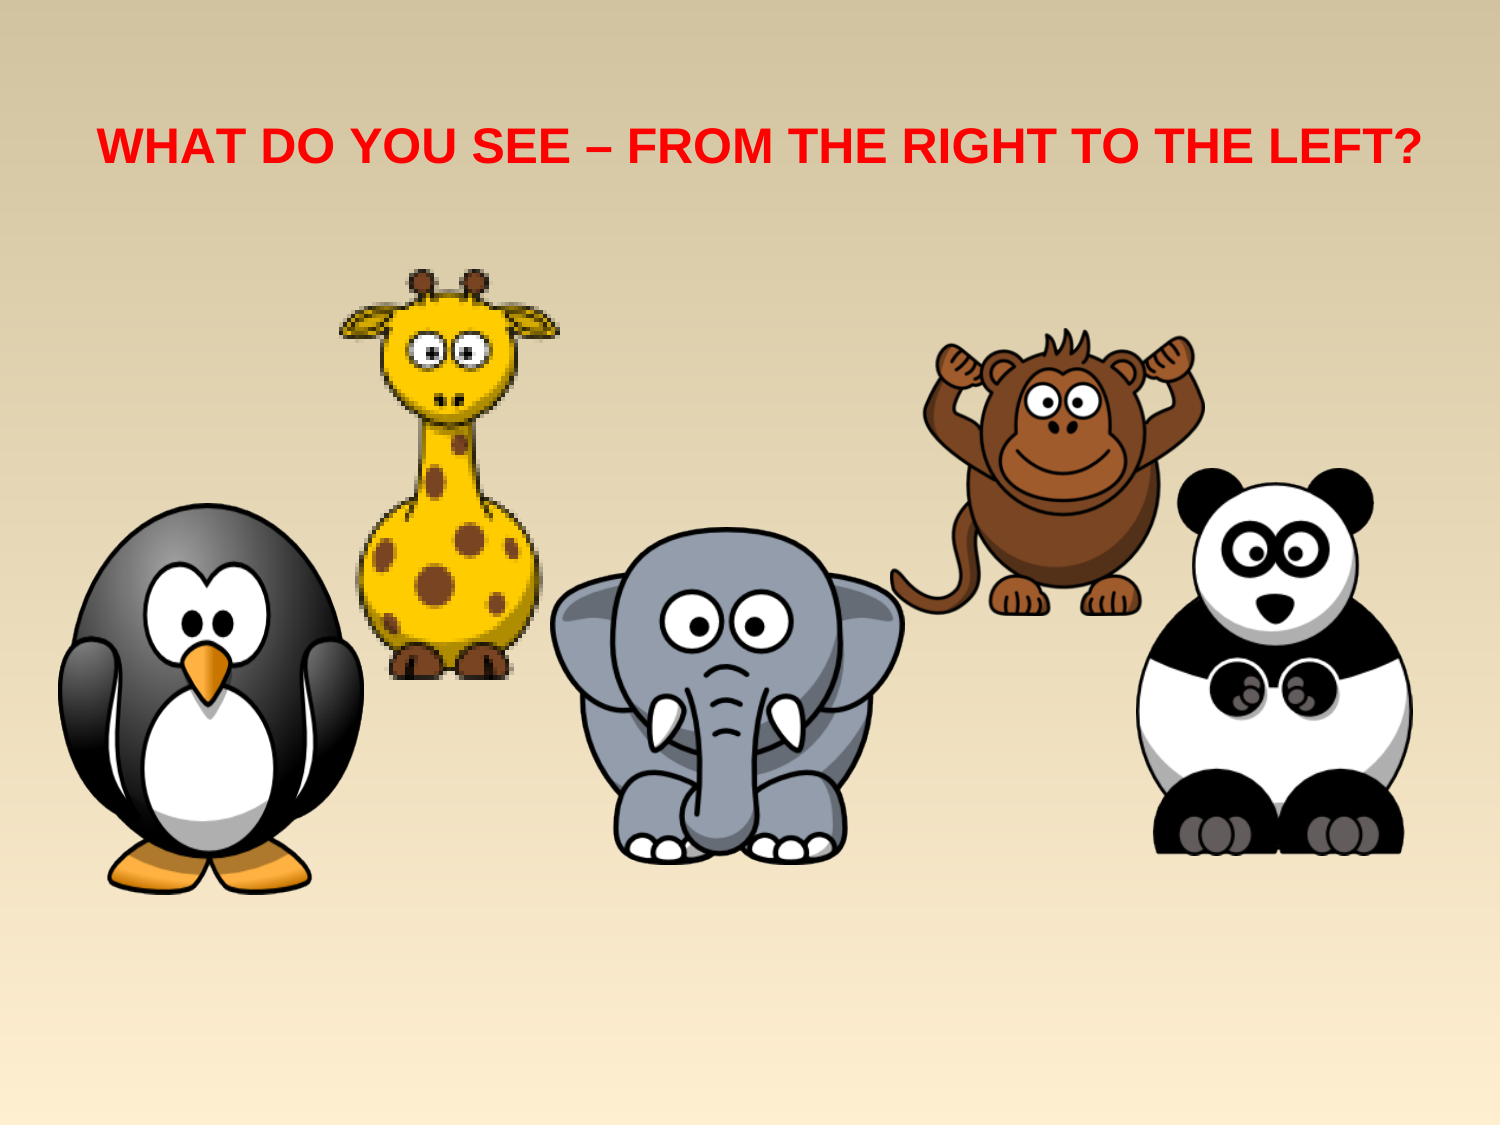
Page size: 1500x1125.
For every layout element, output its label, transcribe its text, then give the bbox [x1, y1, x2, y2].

text_box WHAT DO YOU SEE – FROM THE RIGHT TO THE LEFT? [81, 105, 1454, 181]
picture [58, 269, 1413, 895]
